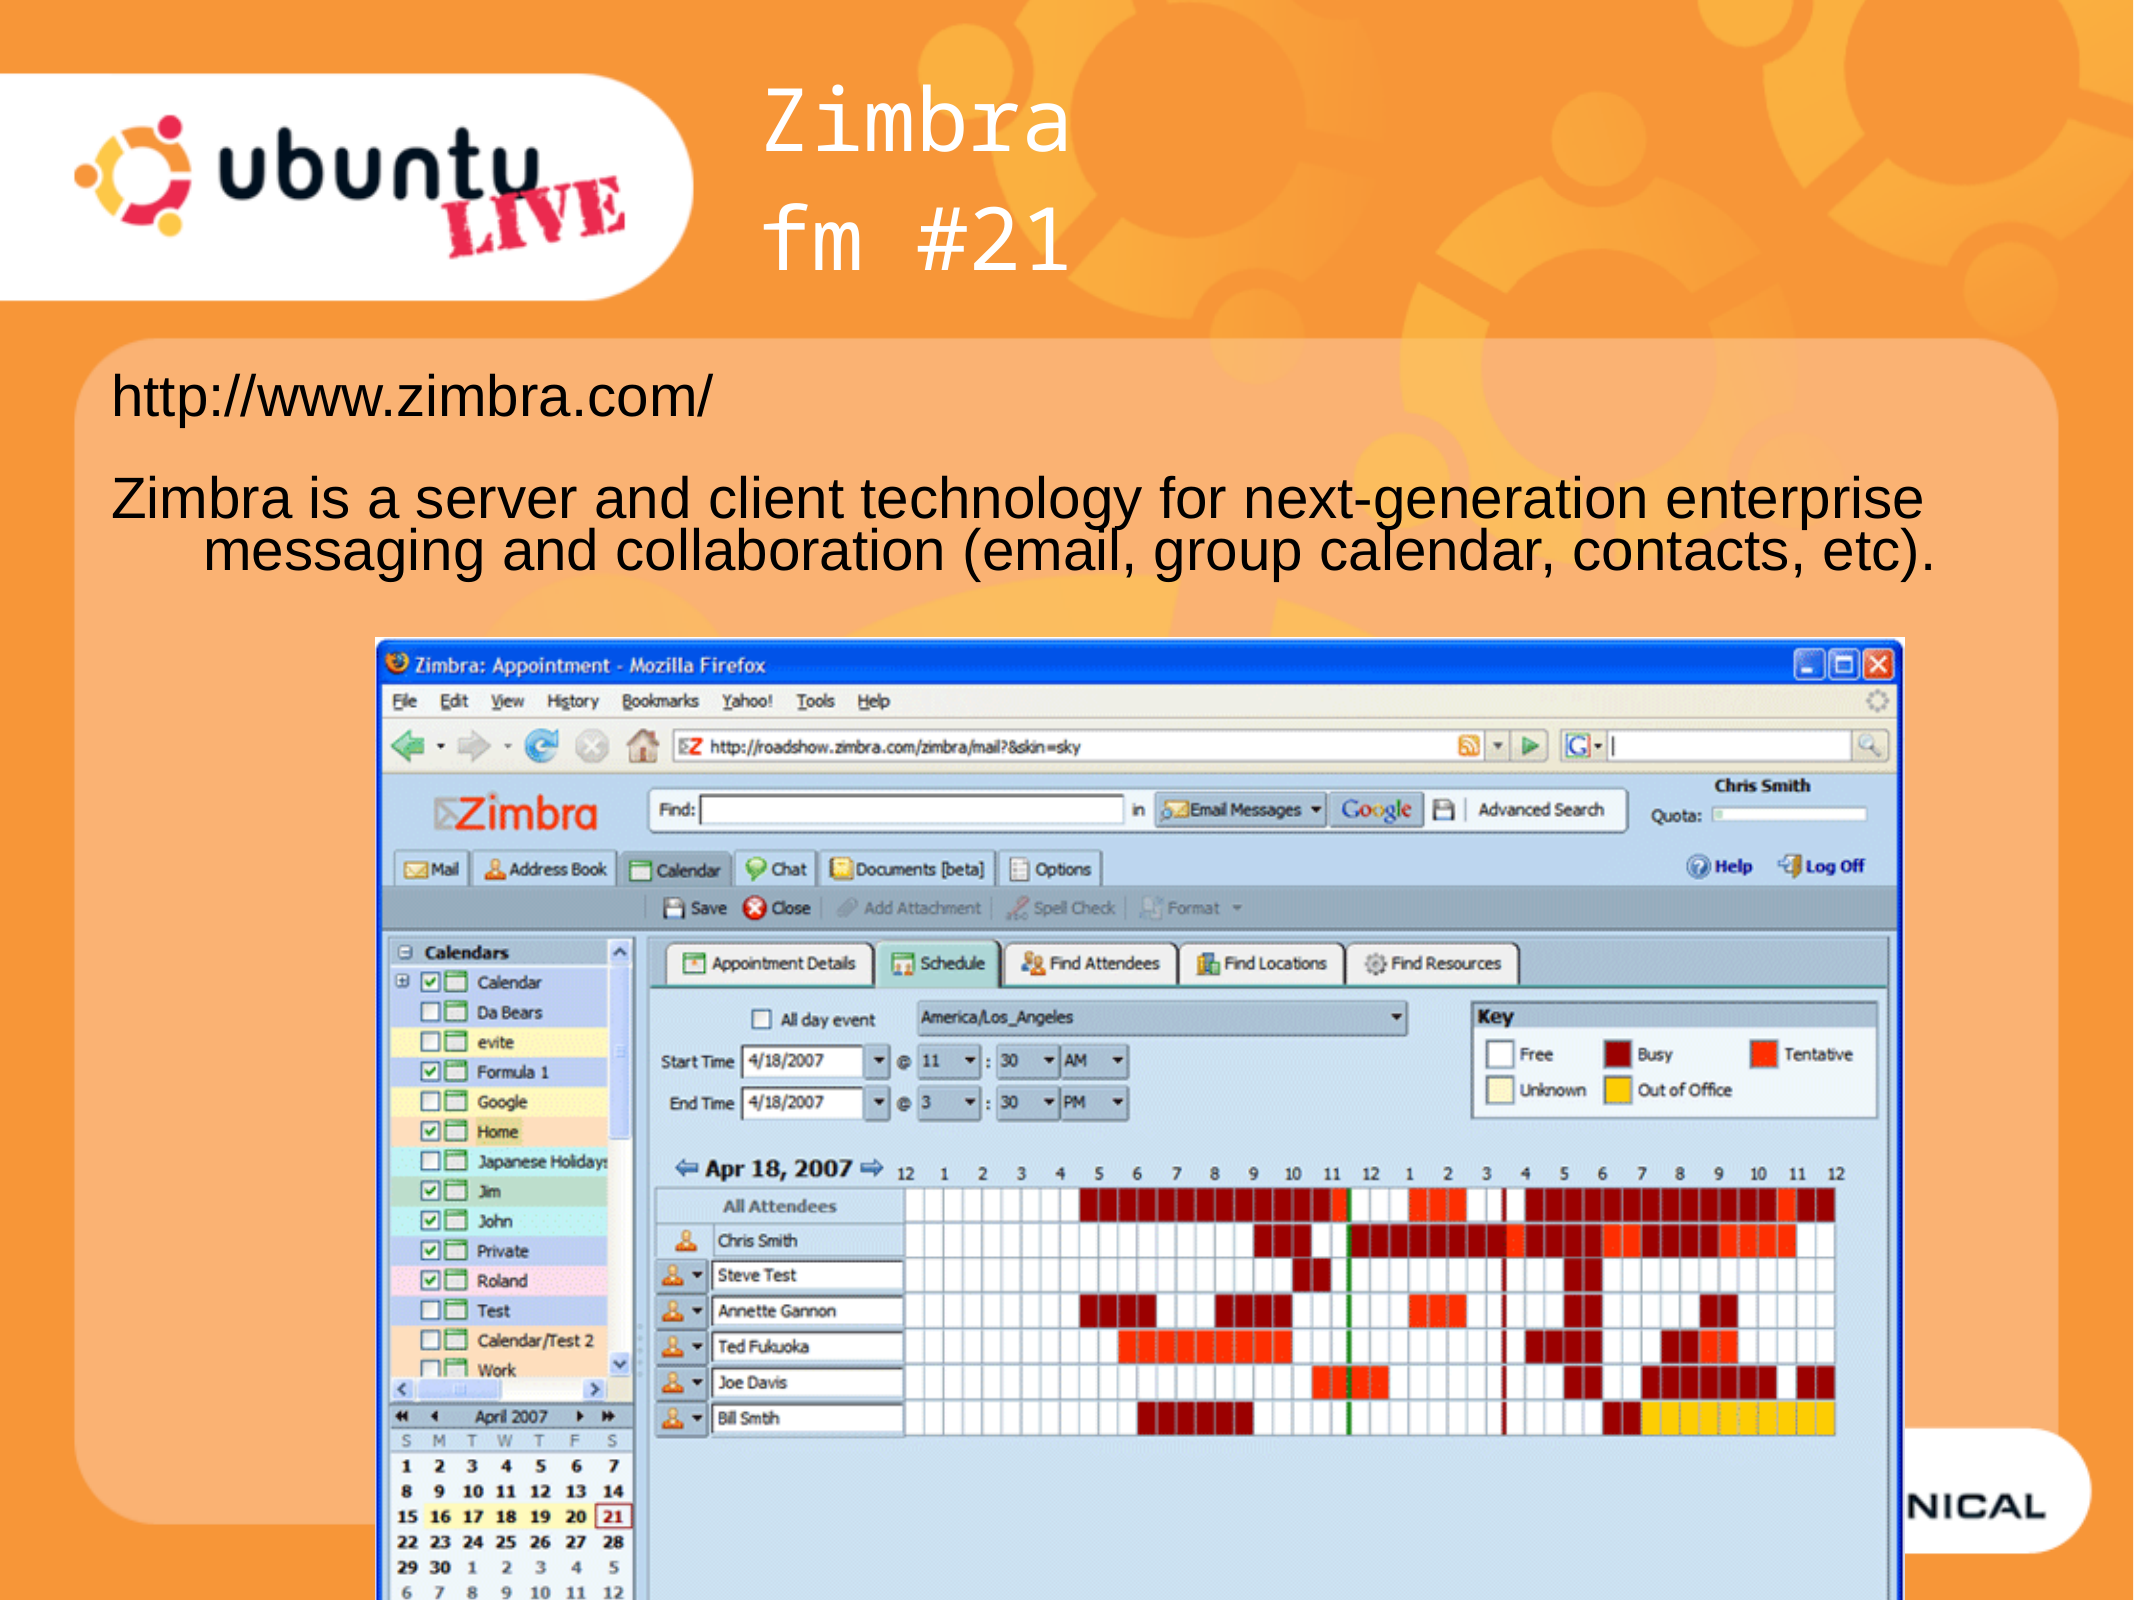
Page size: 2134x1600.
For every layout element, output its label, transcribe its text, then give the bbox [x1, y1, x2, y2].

picture [0, 0, 2134, 1600]
list http://www.zimbra.com/ Zimbra is a server and client technology for next-generation enterprise messaging and collaboration (email, group calendar, contacts, etc). [66, 375, 2026, 1388]
title Zimbra fm #21 [754, 53, 2134, 301]
